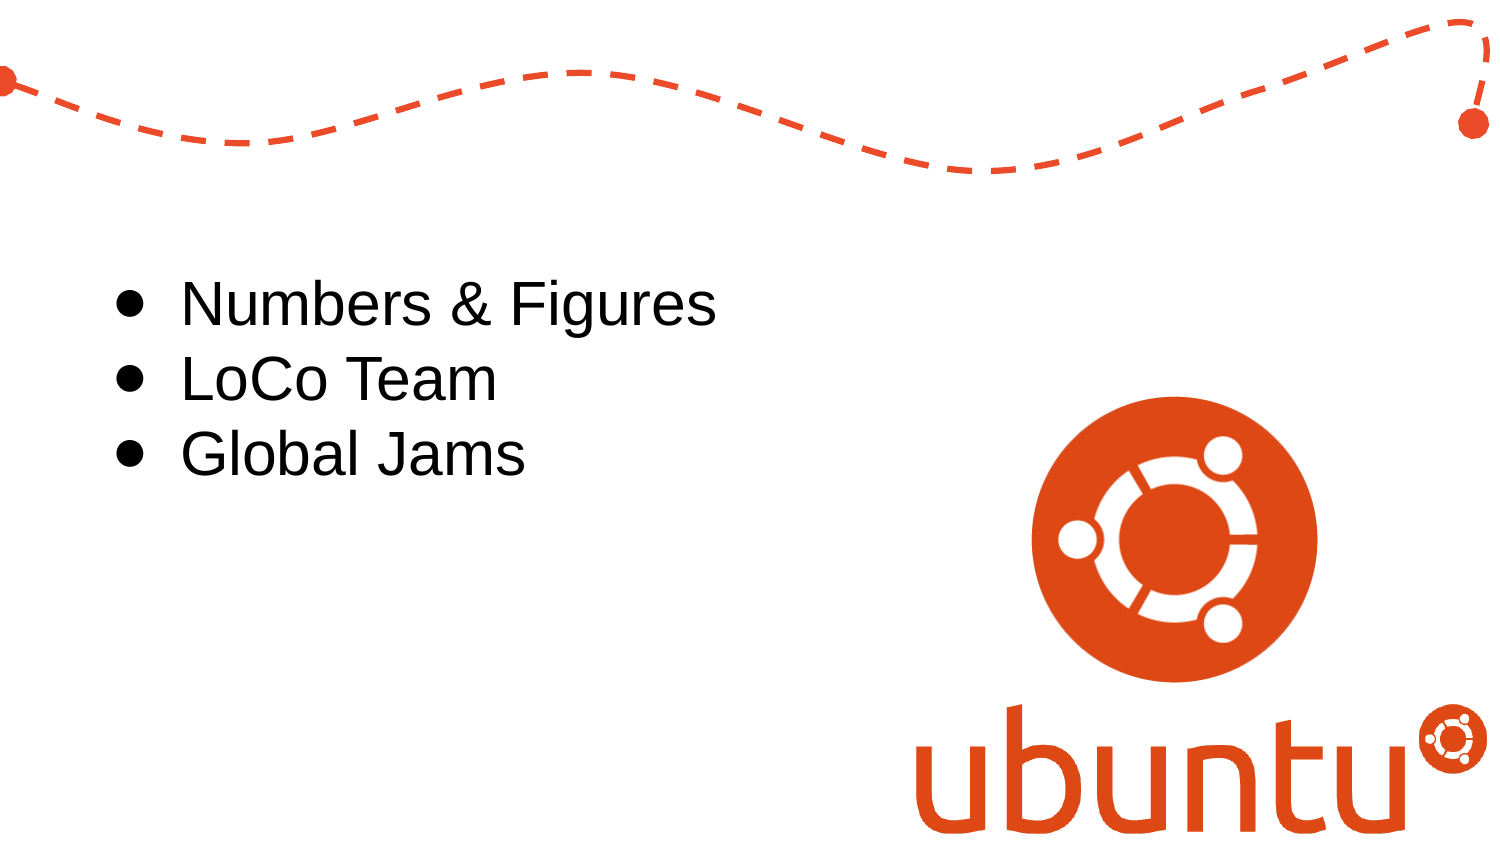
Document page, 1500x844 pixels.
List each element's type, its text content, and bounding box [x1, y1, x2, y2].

picture [1031, 396, 1318, 683]
list Numbers & Figures LoCo Team Global Jams [90, 247, 1441, 548]
picture [916, 704, 1487, 834]
